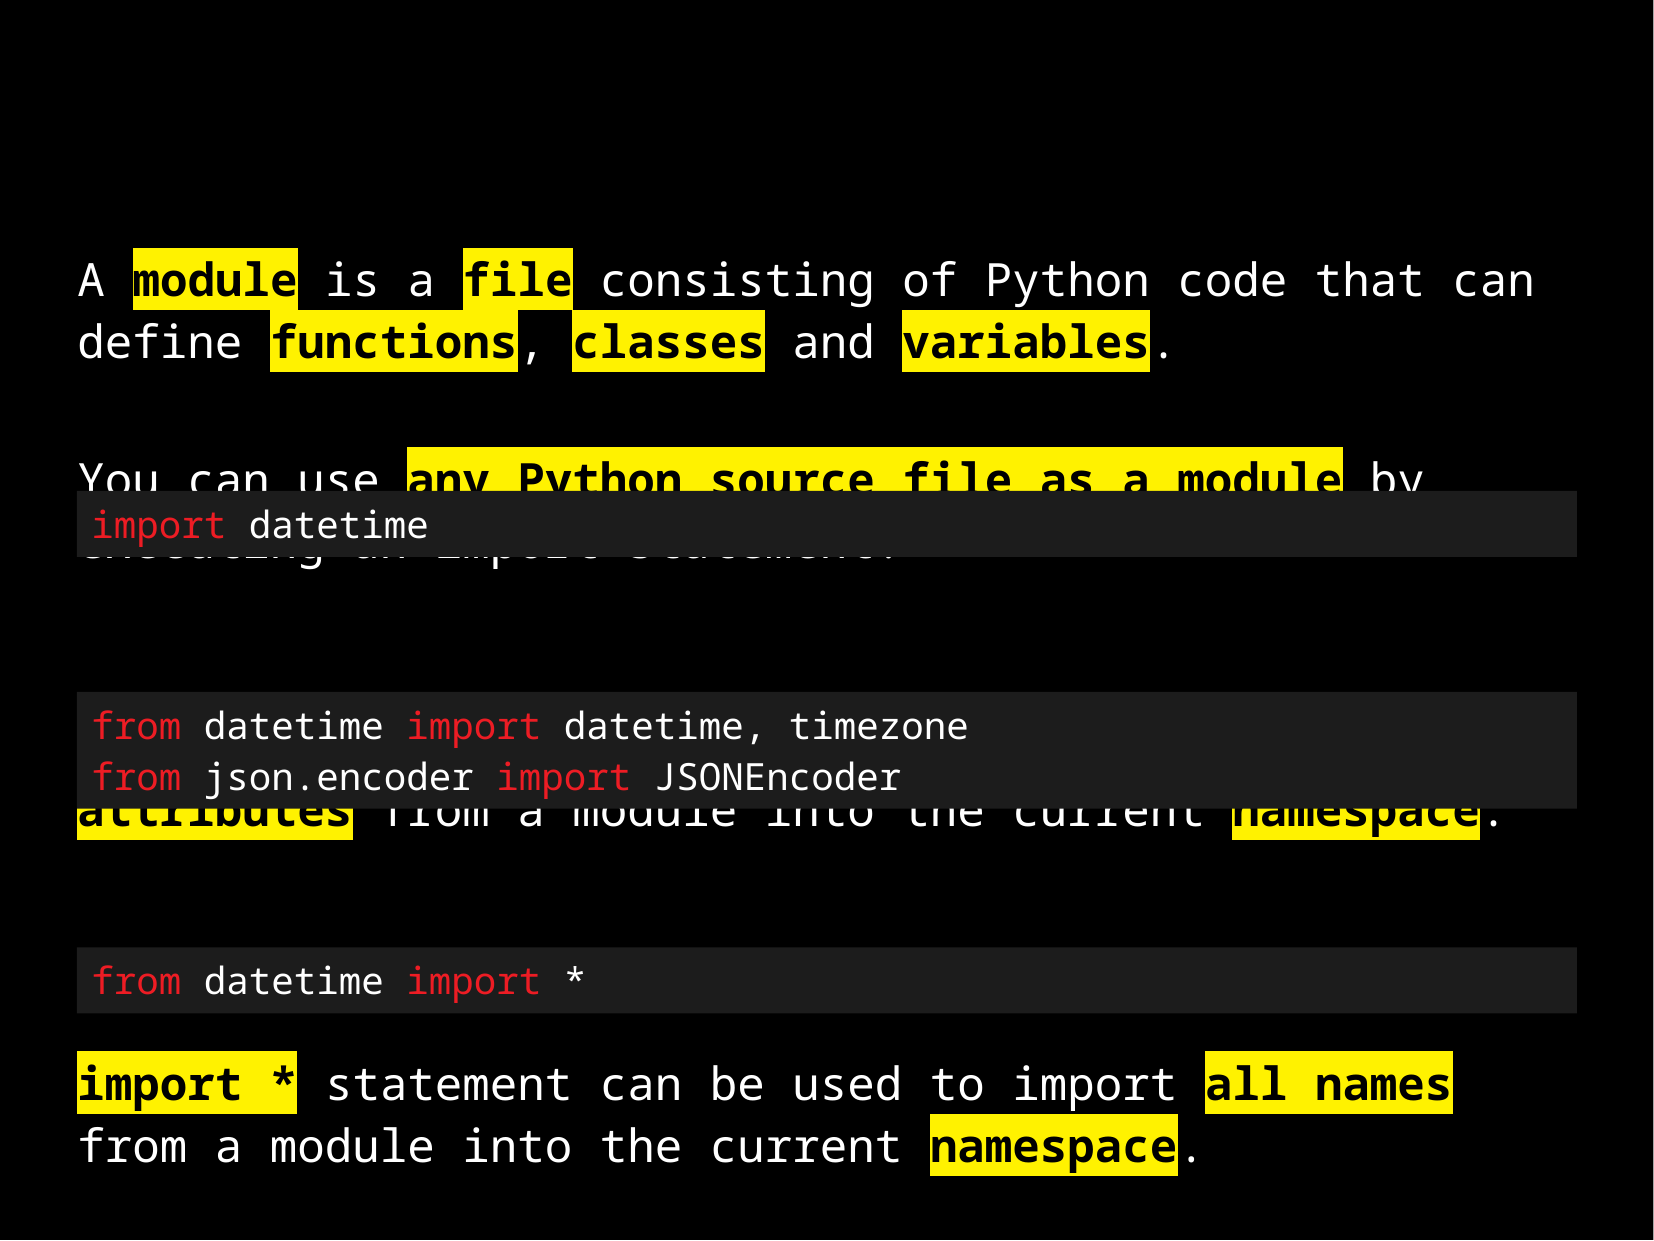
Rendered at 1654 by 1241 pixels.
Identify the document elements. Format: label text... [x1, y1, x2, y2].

text_box import datetime [76, 490, 1577, 546]
text_box from datetime import * [76, 947, 1577, 1001]
text_box from datetime import datetime, timezone from json.encoder import JSONEncoder [76, 691, 1577, 783]
text_box A module is a file consisting of Python code that can define functions, classes and variables. You can use any Python source file as a module by executing an import statement. Python's from statement lets you import specific attributes from a module into the current namespace. import * statement can be used to import all names from a module into the current namespace. [62, 240, 1591, 978]
